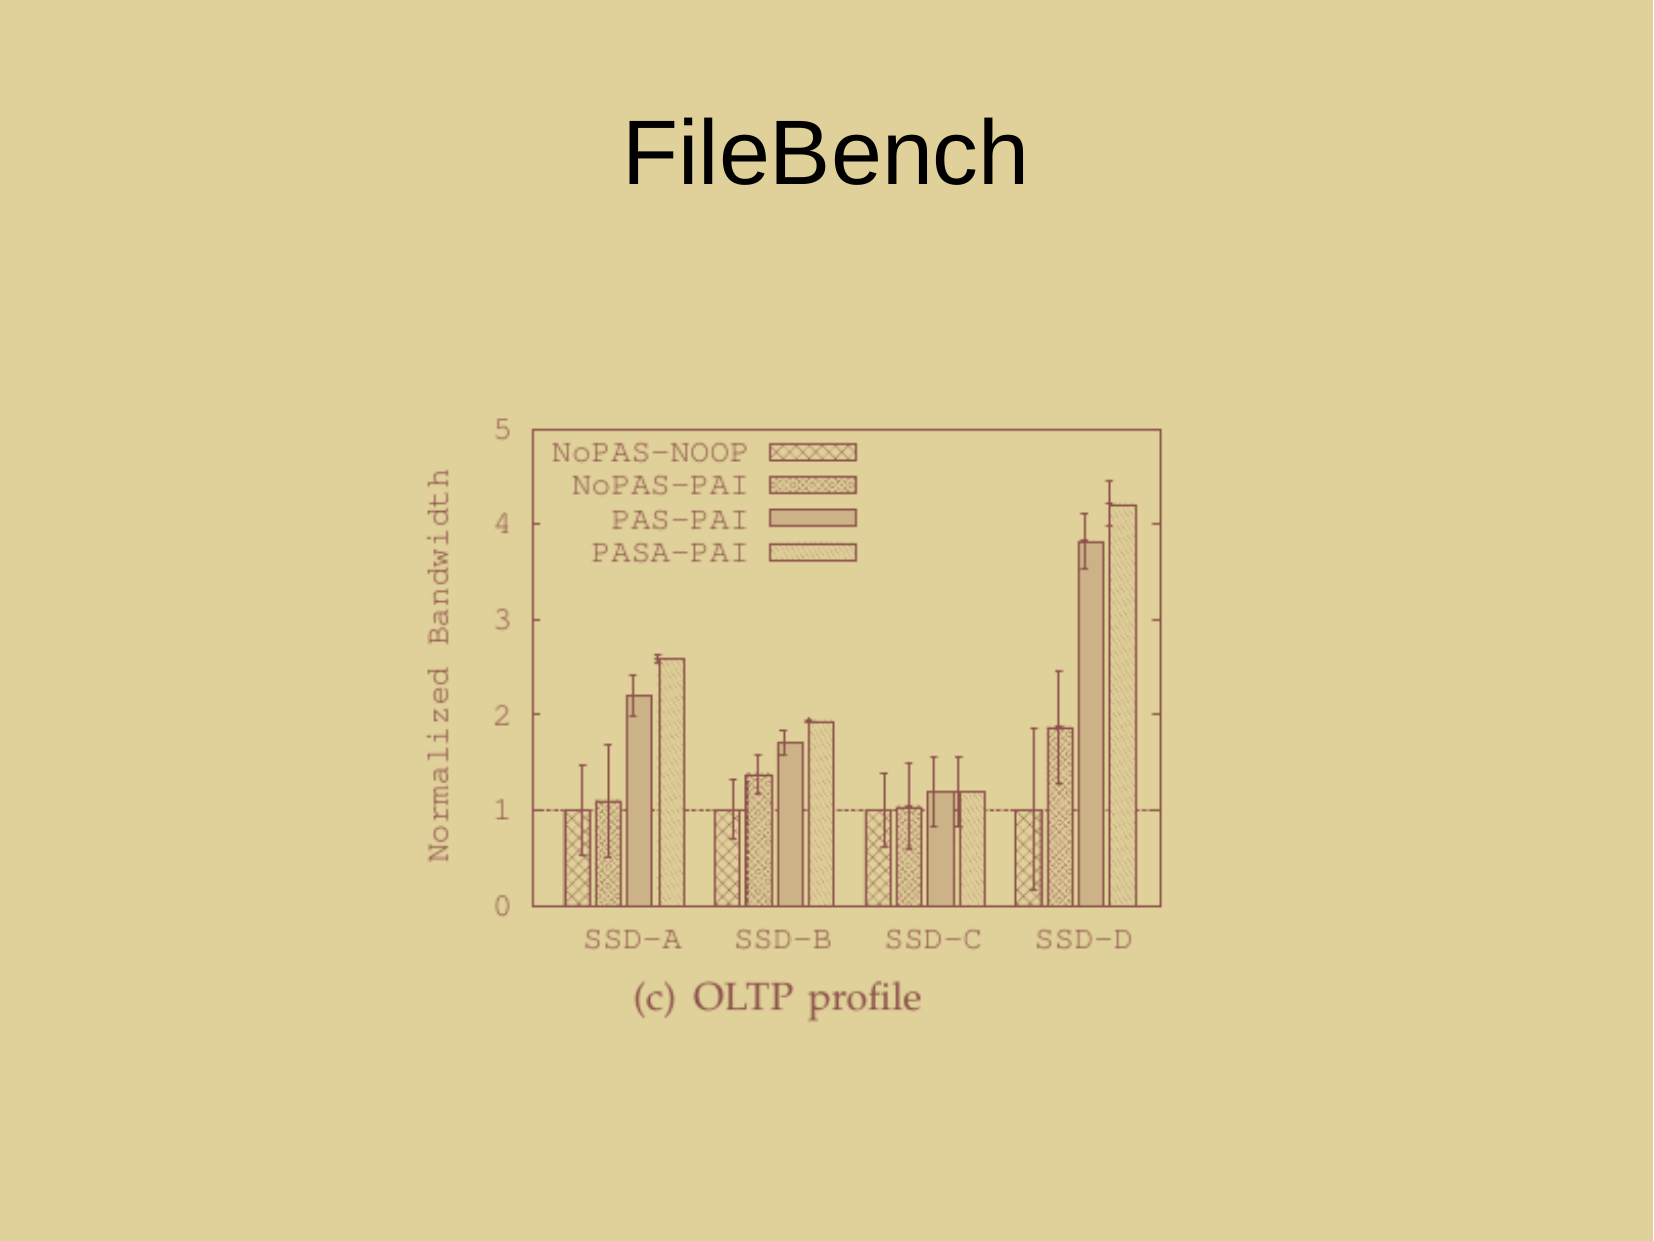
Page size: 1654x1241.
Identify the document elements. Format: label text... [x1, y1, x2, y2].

title FileBench [82, 49, 1571, 257]
picture [375, 372, 1201, 1047]
